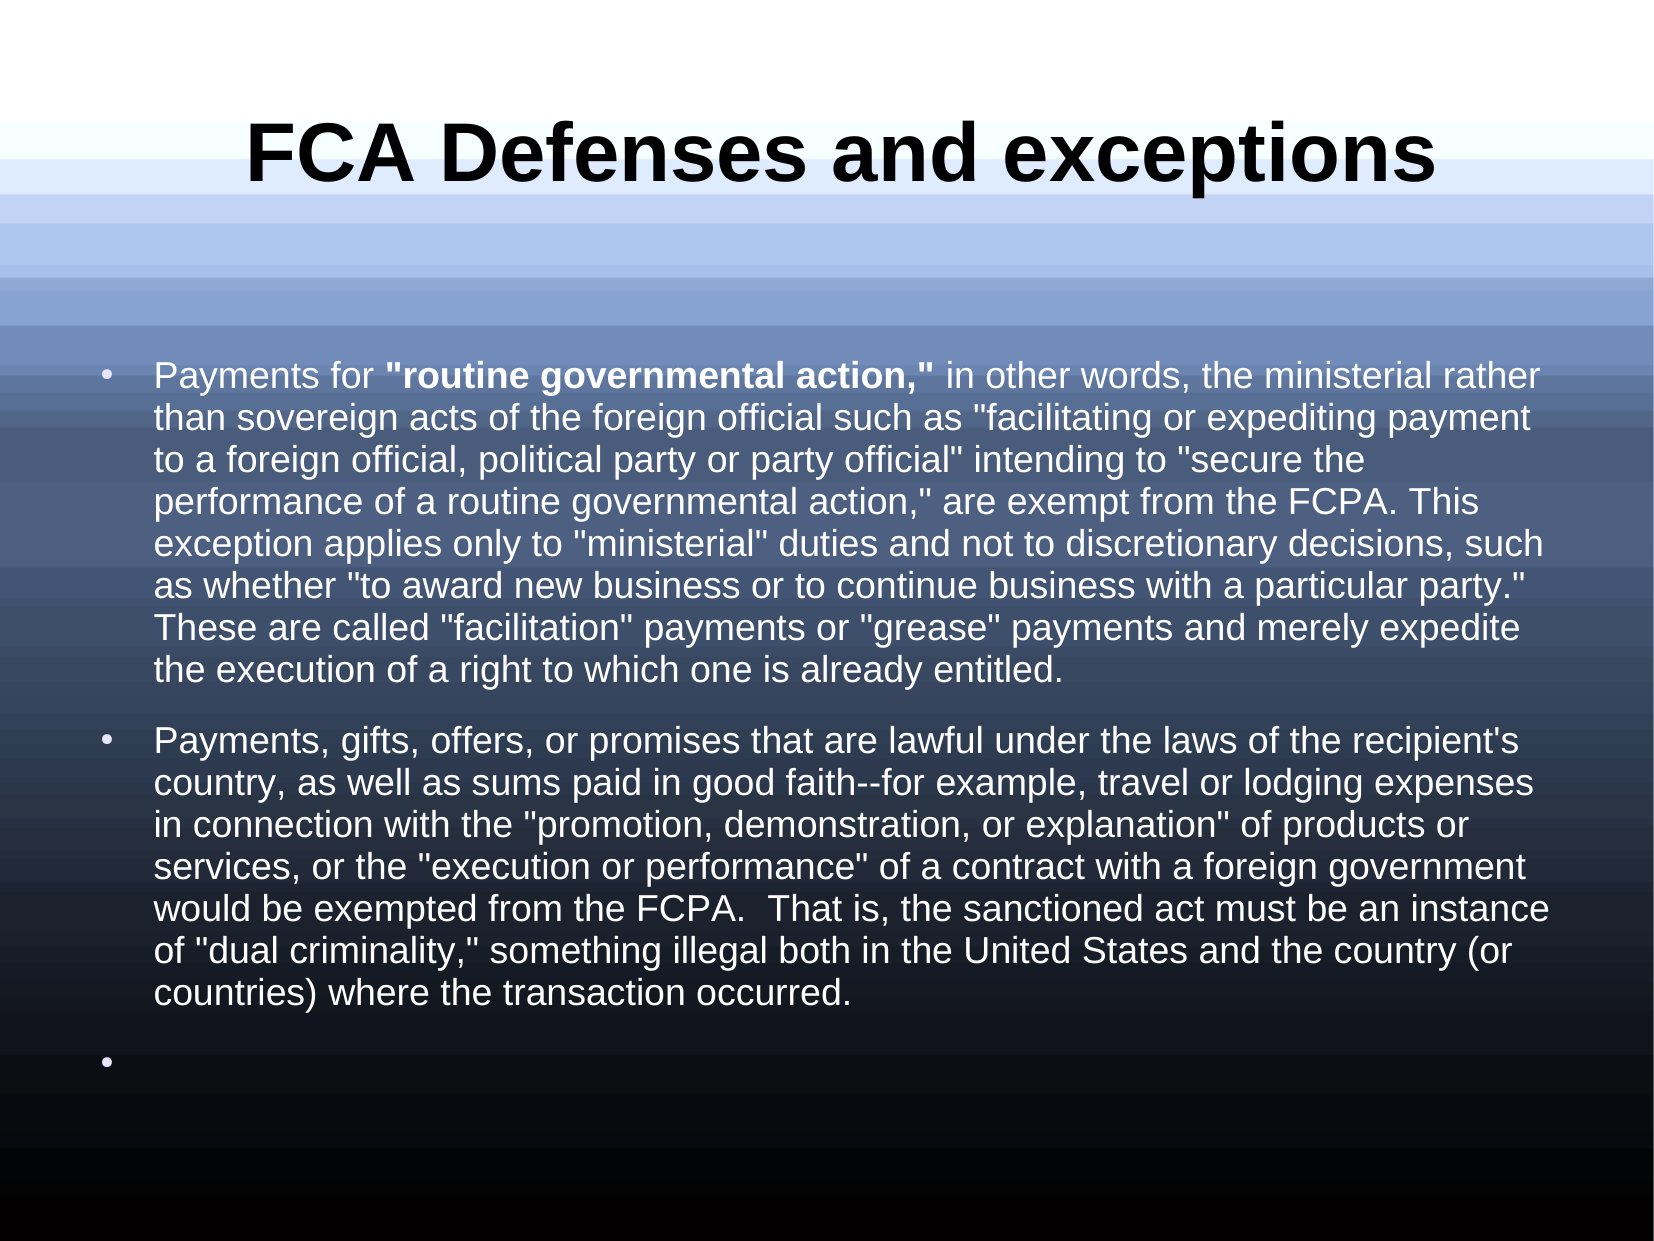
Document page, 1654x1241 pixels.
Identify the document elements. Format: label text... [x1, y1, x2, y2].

title FCA Defenses and exceptions [82, 49, 1571, 257]
picture [0, 0, 1654, 1241]
list Payments for "routine governmental action," in other words, the ministerial rather than sovereign acts of the foreign official such as "facilitating or expediting payment to a foreign official, political party or party official" intending to "secure the performance of a routine governmental action," are exempt from the FCPA. This exception applies only to "ministerial" duties and not to discretionary decisions, such as whether "to award new business or to continue business with a particular party." These are called "facilitation" payments or "grease" payments and merely expedite the execution of a right to which one is already entitled. Payments, gifts, offers, or promises that are lawful under the laws of the recipient's country, as well as sums paid in good faith--for example, travel or lodging expenses in connection with the "promotion, demonstration, or explanation" of products or services, or the "execution or performance" of a contract with a foreign government would be exempted from the FCPA. That is, the sanctioned act must be an instance of "dual criminality," something illegal both in the United States and the country (or countries) where the transaction occurred. [82, 354, 1571, 1109]
